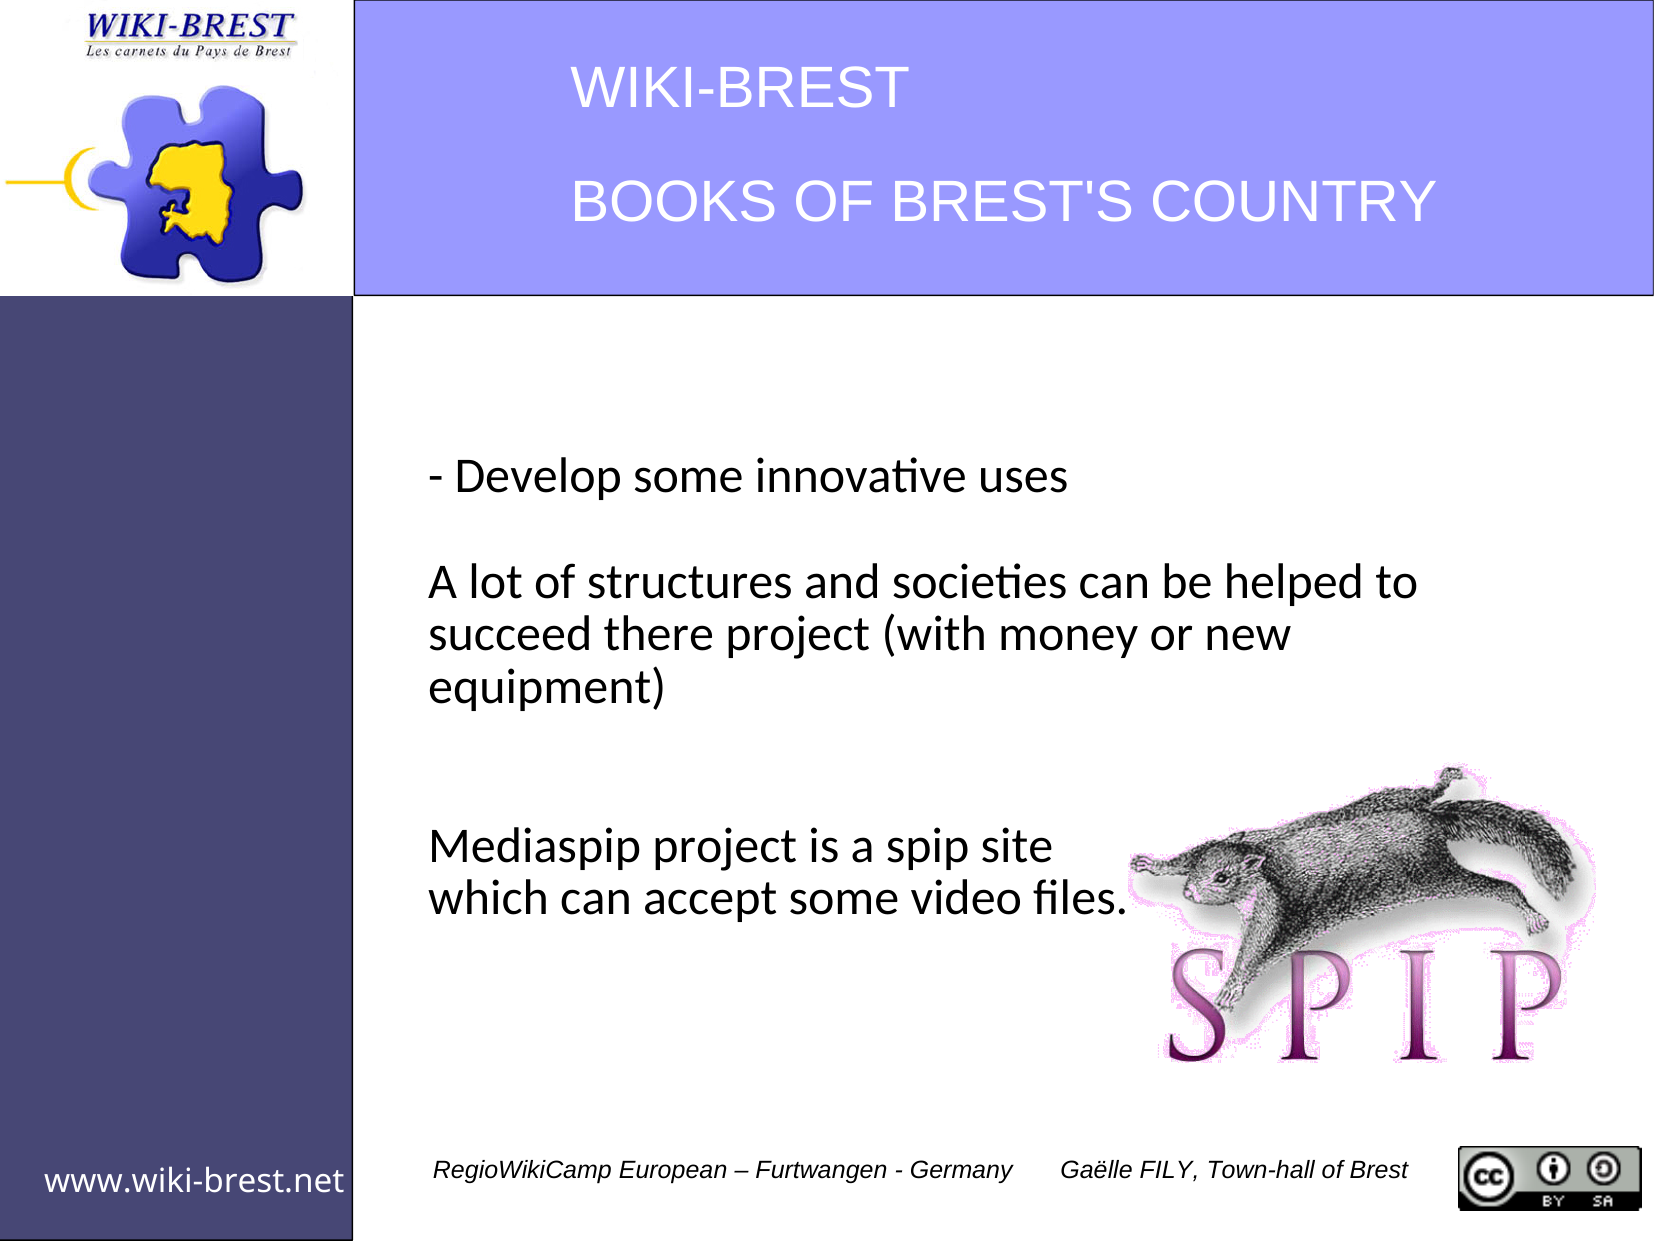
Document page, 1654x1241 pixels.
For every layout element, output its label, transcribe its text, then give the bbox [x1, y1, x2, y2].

picture [0, 0, 353, 296]
picture [1458, 1146, 1642, 1211]
text_box - Develop some innovative uses A lot of structures and societies can be helped to succeed there project (with money or new equipment) Mediaspip project is a spip site which can accept some video files. [413, 442, 1536, 943]
picture [1122, 762, 1596, 1063]
